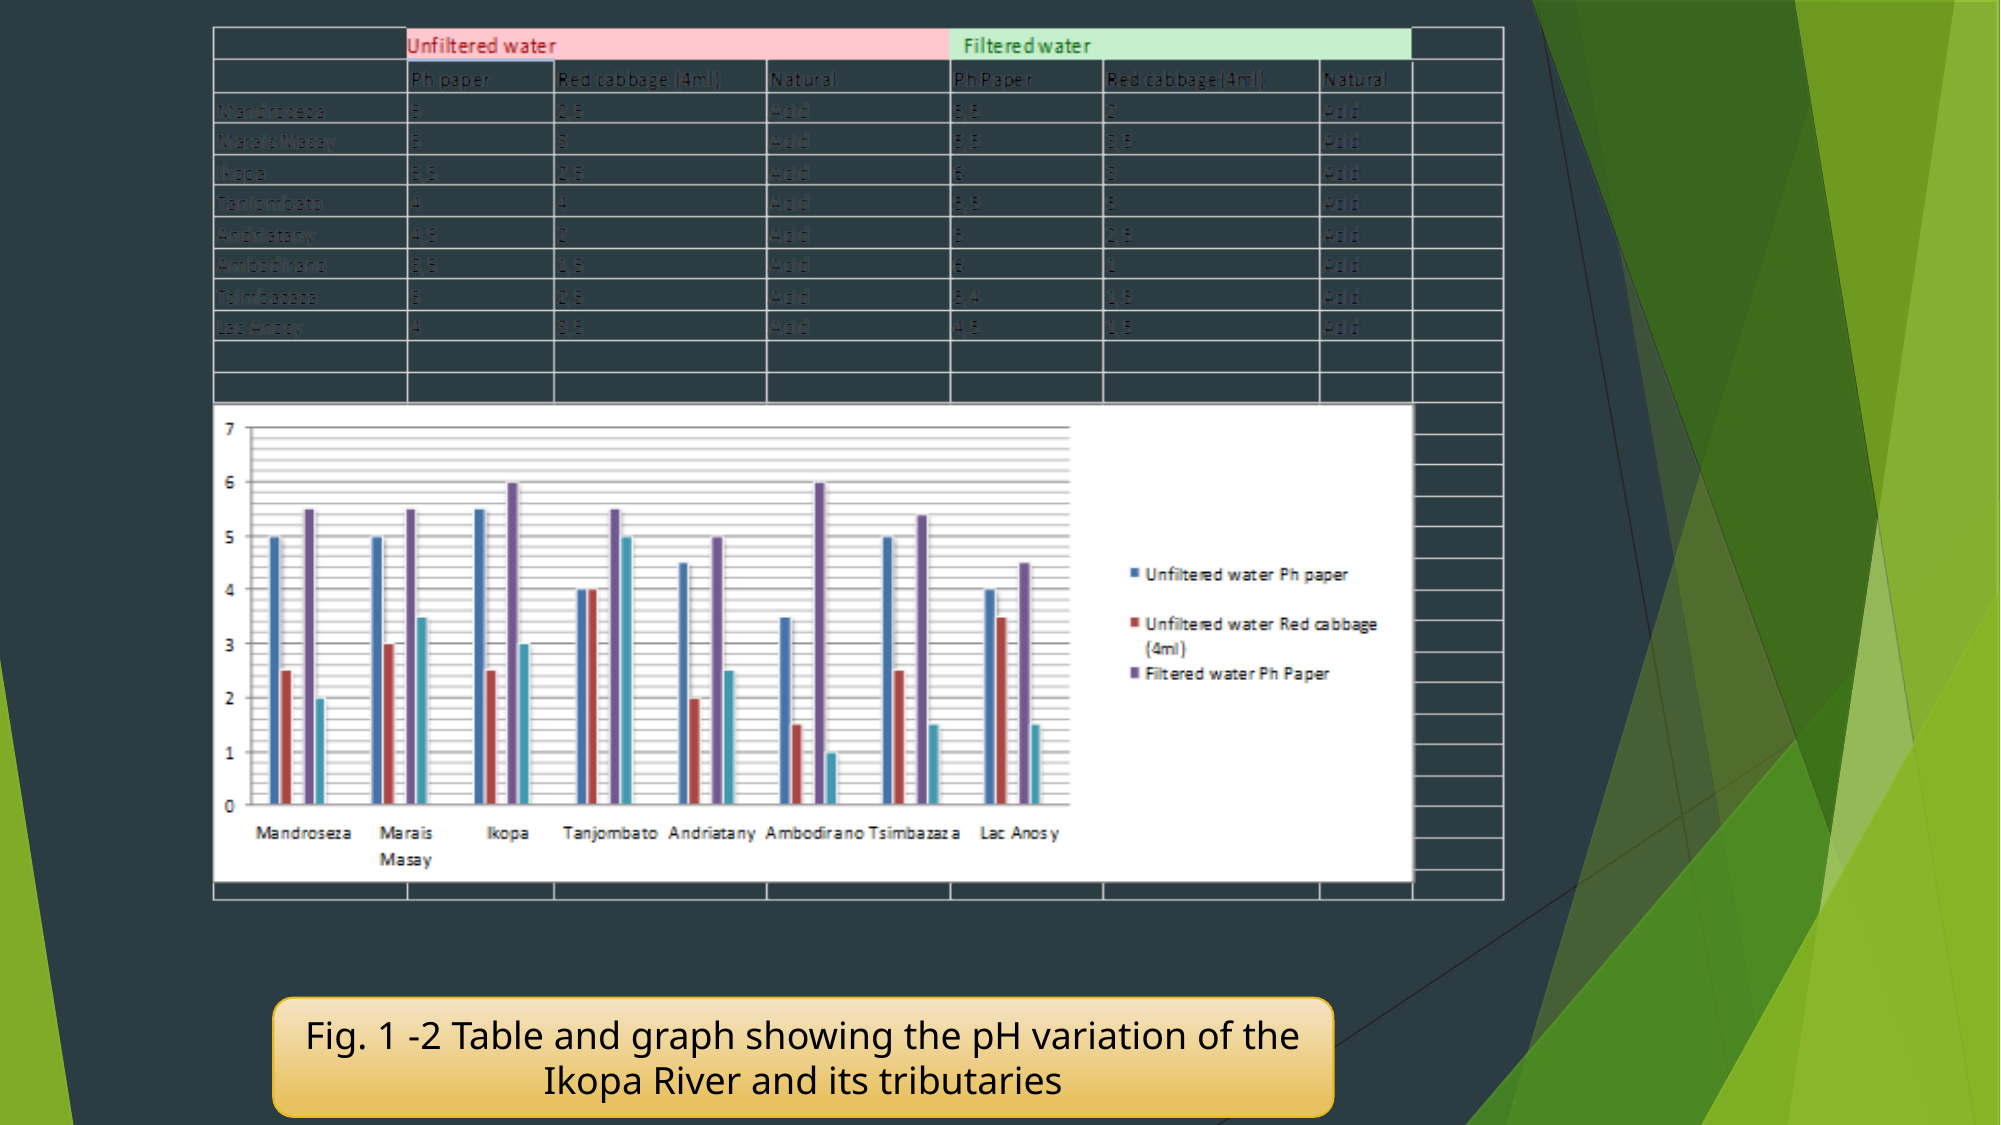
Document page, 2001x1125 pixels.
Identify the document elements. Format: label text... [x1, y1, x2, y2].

picture [211, 25, 1507, 903]
text_box Fig. 1 -2 Table and graph showing the pH variation of the Ikopa River and its tributaries [273, 997, 1334, 1117]
